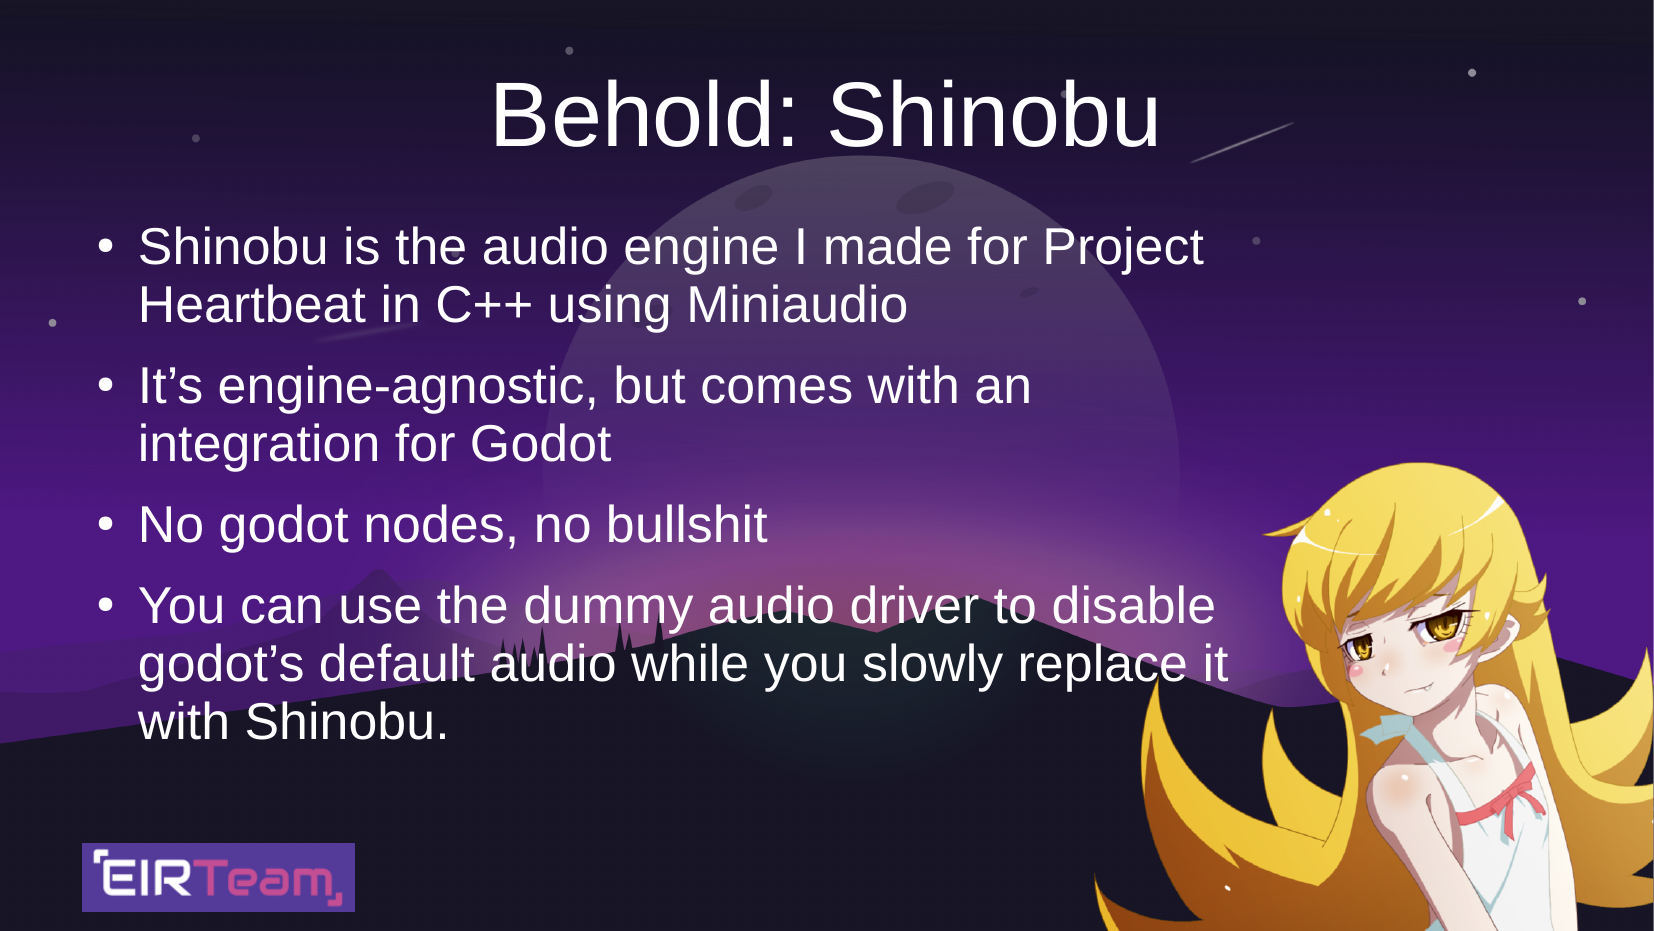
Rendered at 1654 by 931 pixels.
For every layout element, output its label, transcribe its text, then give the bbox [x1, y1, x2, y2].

title Behold: Shinobu [82, 37, 1571, 193]
picture [0, 0, 1654, 931]
list Shinobu is the audio engine I made for Project Heartbeat in C++ using Miniaudio It’s engine-agnostic, but comes with an integration for Godot No godot nodes, no bullshit You can use the dummy audio driver to disable godot’s default audio while you slowly replace it with Shinobu. [82, 217, 1241, 758]
